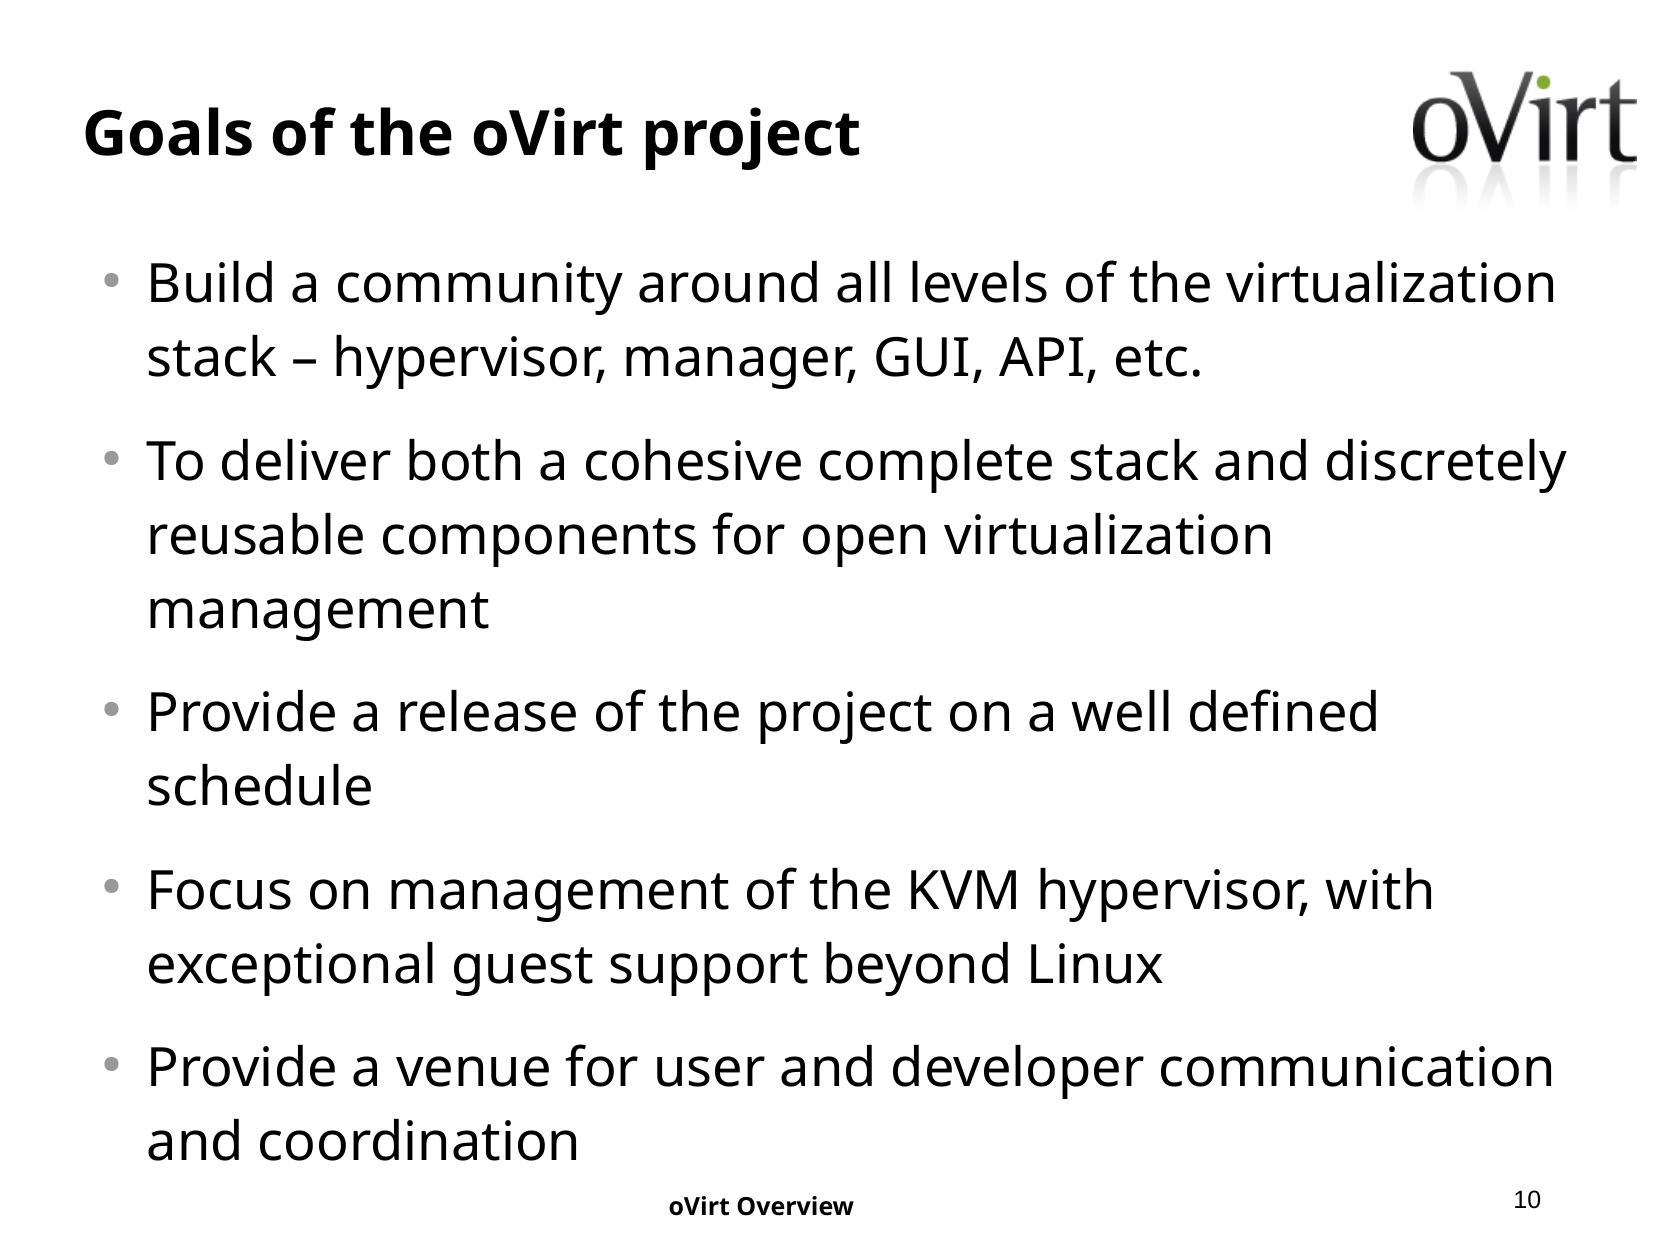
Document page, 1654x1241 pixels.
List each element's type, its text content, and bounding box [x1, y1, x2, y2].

title Goals of the oVirt project [82, 37, 1303, 226]
list Build a community around all levels of the virtualization stack – hypervisor, manager, GUI, API, etc. To deliver both a cohesive complete stack and discretely reusable components for open virtualization management Provide a release of the project on a well defined schedule Focus on management of the KVM hypervisor, with exceptional guest support beyond Linux Provide a venue for user and developer communication and coordination [86, 244, 1576, 1136]
picture [1413, 63, 1637, 212]
